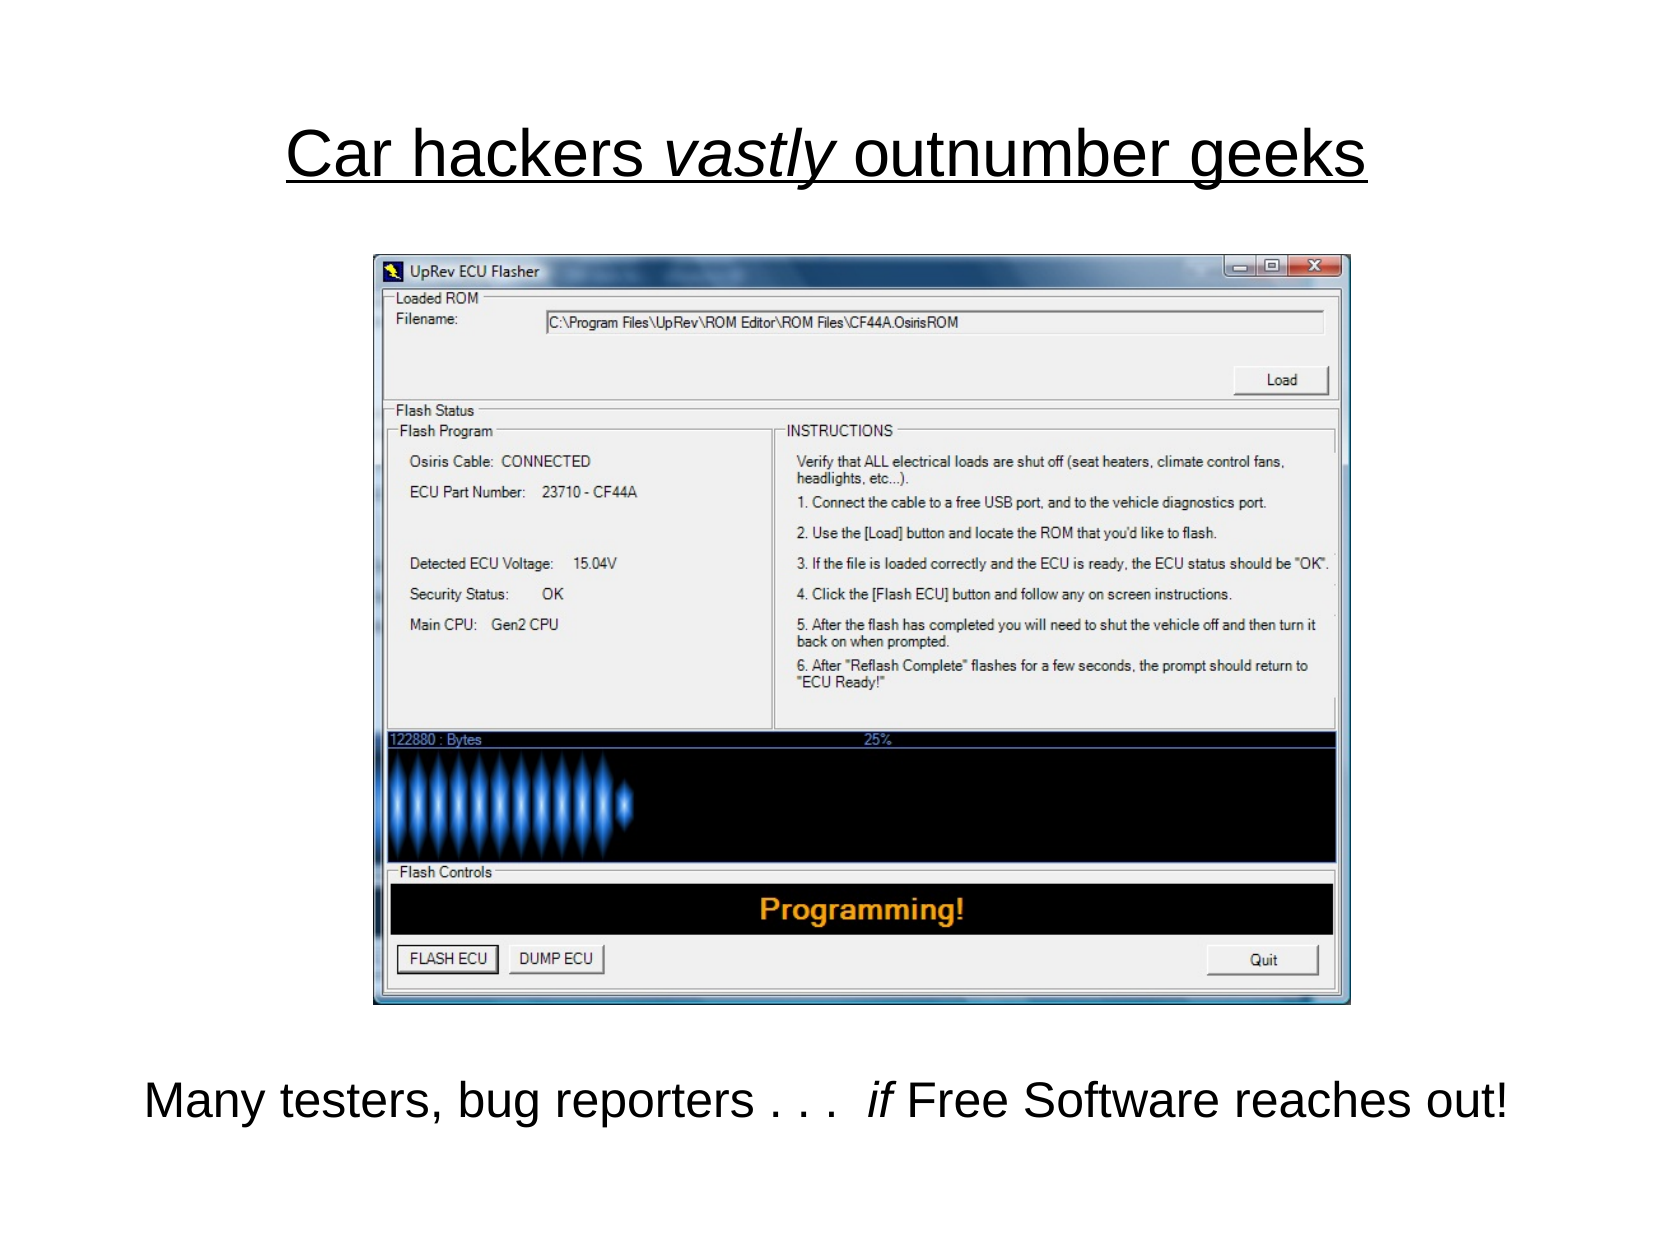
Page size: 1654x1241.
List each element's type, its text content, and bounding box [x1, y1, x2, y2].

text_box Many testers, bug reporters . . . if Free Software reaches out! [128, 1065, 1525, 1136]
title Car hackers vastly outnumber geeks [82, 49, 1571, 257]
picture [373, 254, 1351, 1006]
